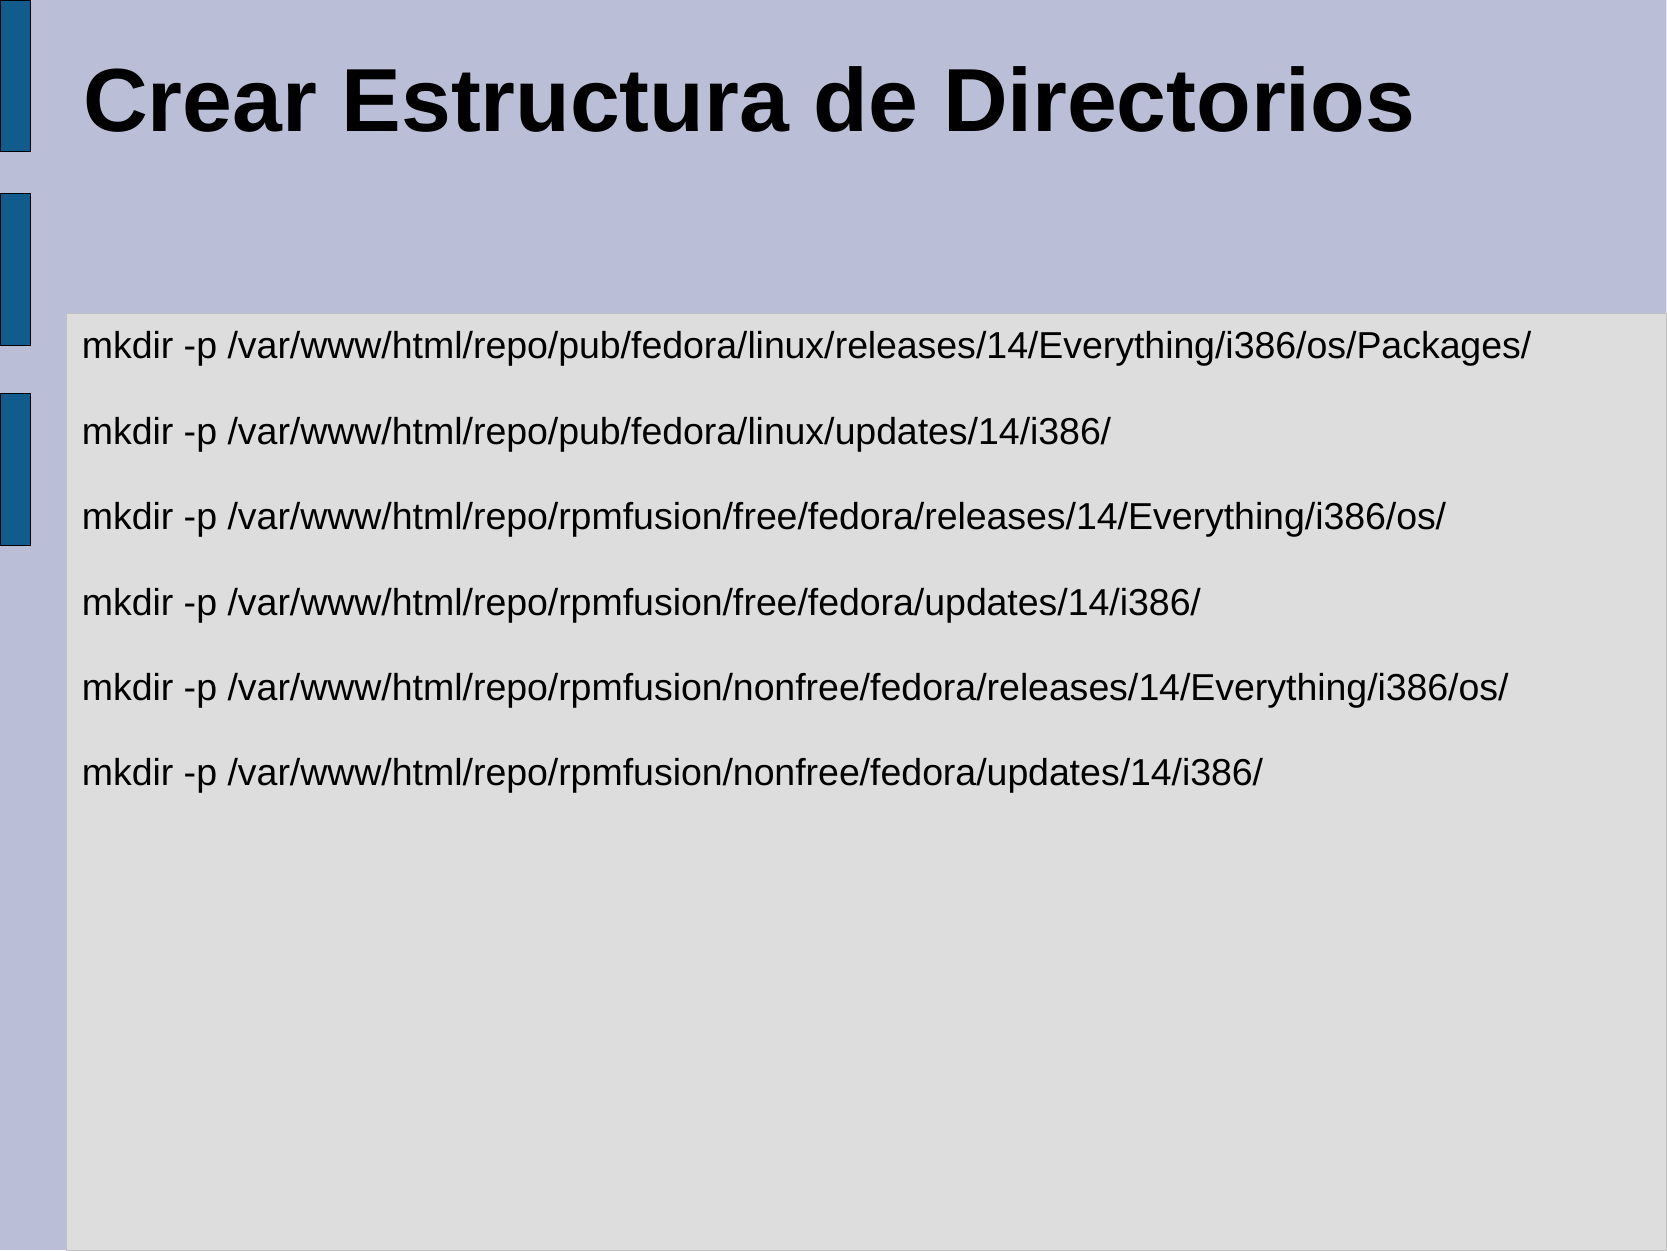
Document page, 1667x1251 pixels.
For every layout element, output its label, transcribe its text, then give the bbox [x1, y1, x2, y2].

list mkdir -p /var/www/html/repo/pub/fedora/linux/releases/14/Everything/i386/os/Packages/ mkdir -p /var/www/html/repo/pub/fedora/linux/updates/14/i386/ mkdir -p /var/www/html/repo/rpmfusion/free/fedora/releases/14/Everything/i386/os/ mkdir -p /var/www/html/repo/rpmfusion/free/fedora/updates/14/i386/ mkdir -p /var/www/html/repo/rpmfusion/nonfree/fedora/releases/14/Everything/i386/os/ mkdir -p /var/www/html/repo/rpmfusion/nonfree/fedora/updates/14/i386/ [81, 324, 1667, 1251]
title Crear Estructura de Directorios [40, 50, 1627, 201]
